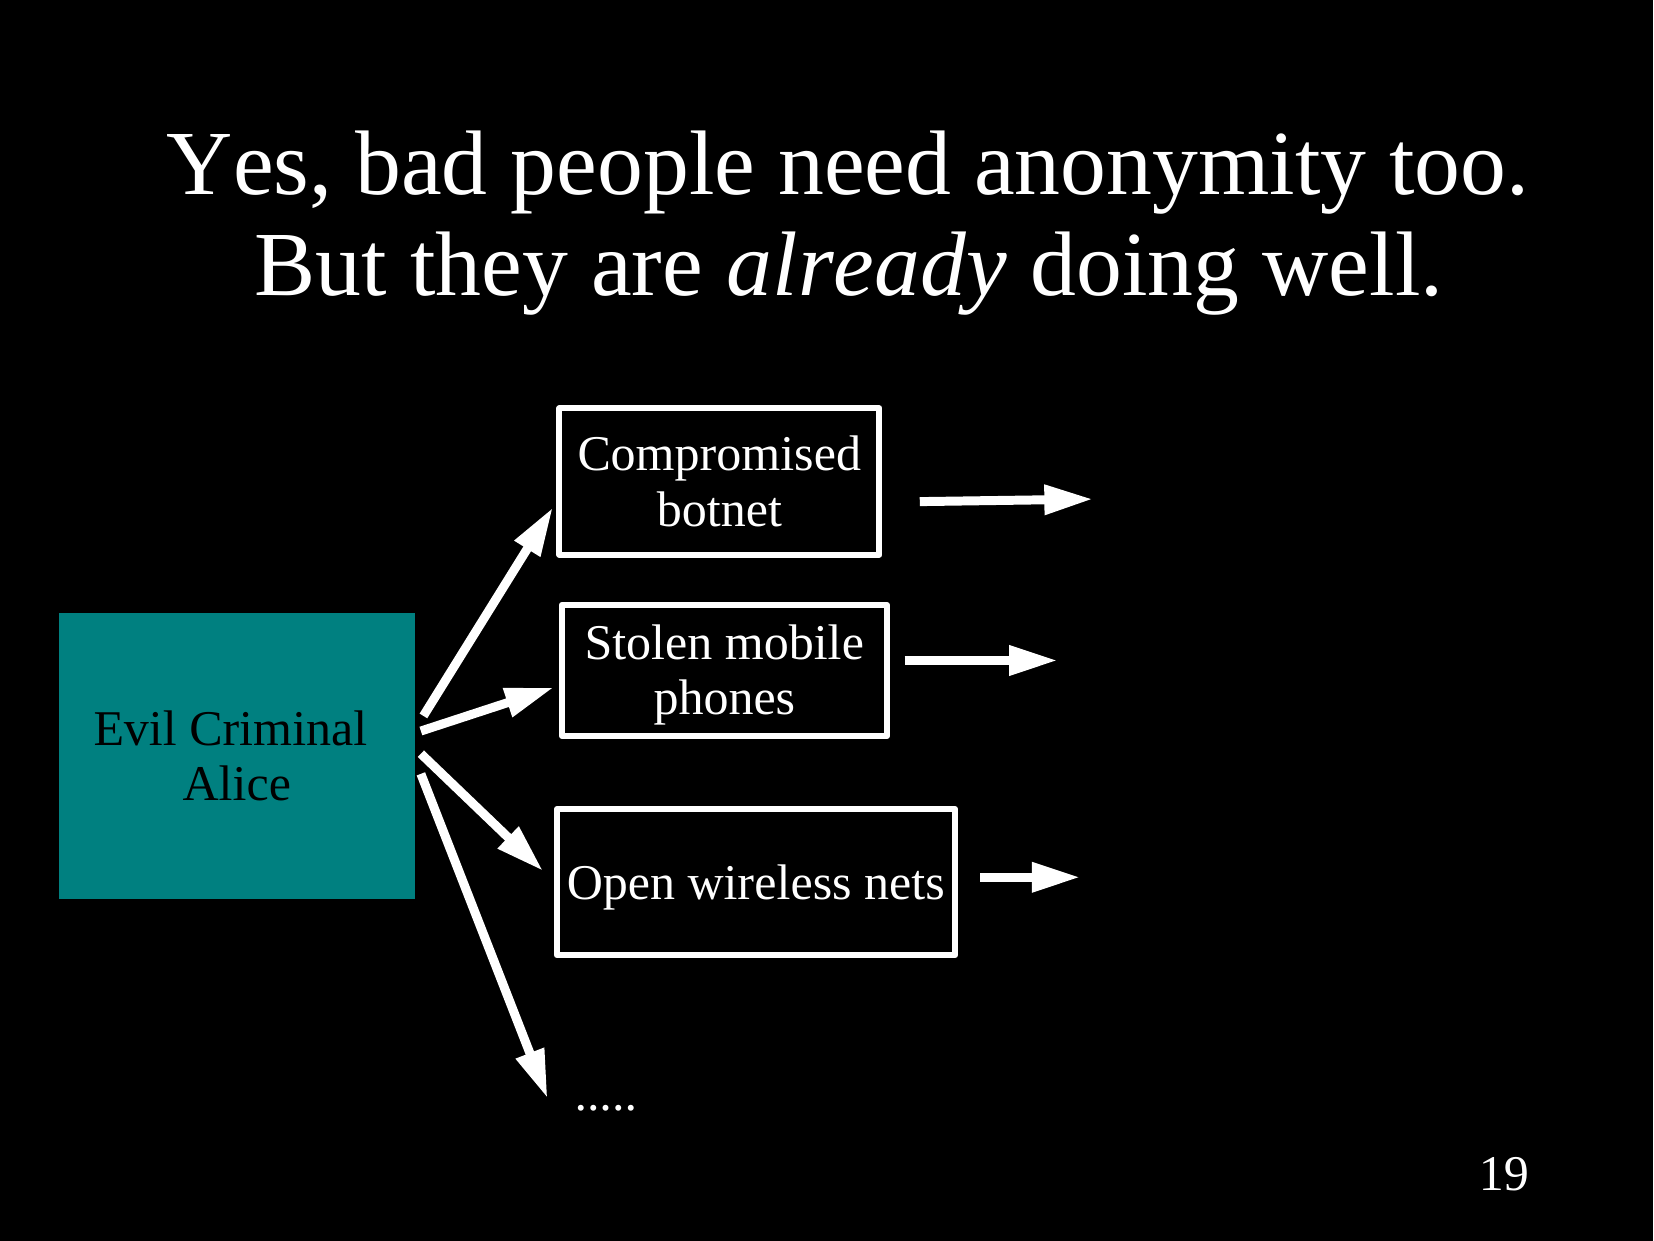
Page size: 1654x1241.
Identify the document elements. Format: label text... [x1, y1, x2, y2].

text_box ..... [574, 1066, 638, 1123]
text_box [520, 514, 633, 571]
text_box Evil Criminal Alice [58, 612, 416, 900]
text_box Open wireless nets [556, 809, 955, 956]
text_box Compromised botnet [559, 408, 880, 555]
text_box [418, 514, 544, 571]
text_box Stolen mobile phones [561, 604, 887, 737]
title Yes, bad people need anonymity too. But they are already doing well. [121, 102, 1578, 326]
